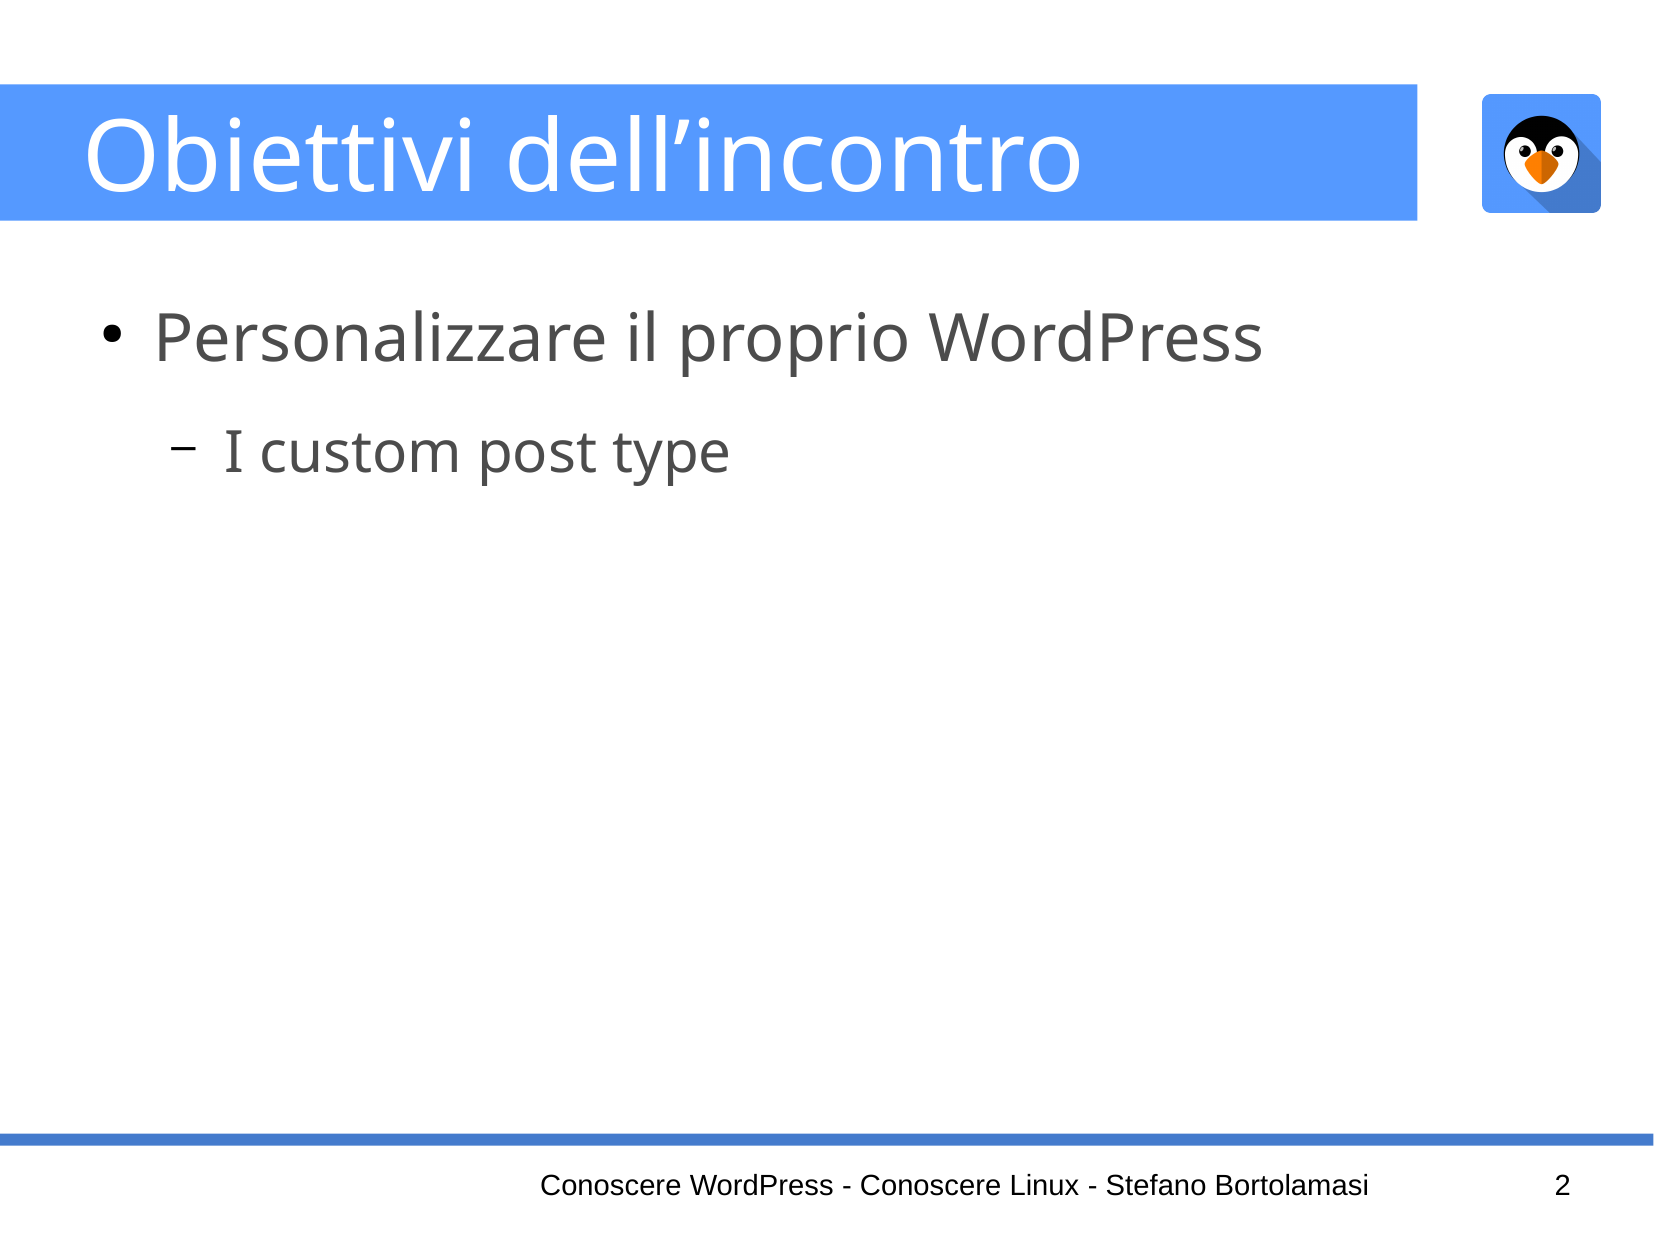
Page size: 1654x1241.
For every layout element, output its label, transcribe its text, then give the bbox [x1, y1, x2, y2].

picture [1482, 94, 1601, 213]
list Personalizzare il proprio WordPress I custom post type [82, 290, 1538, 1010]
title Obiettivi dell’incontro [0, 91, 1418, 214]
